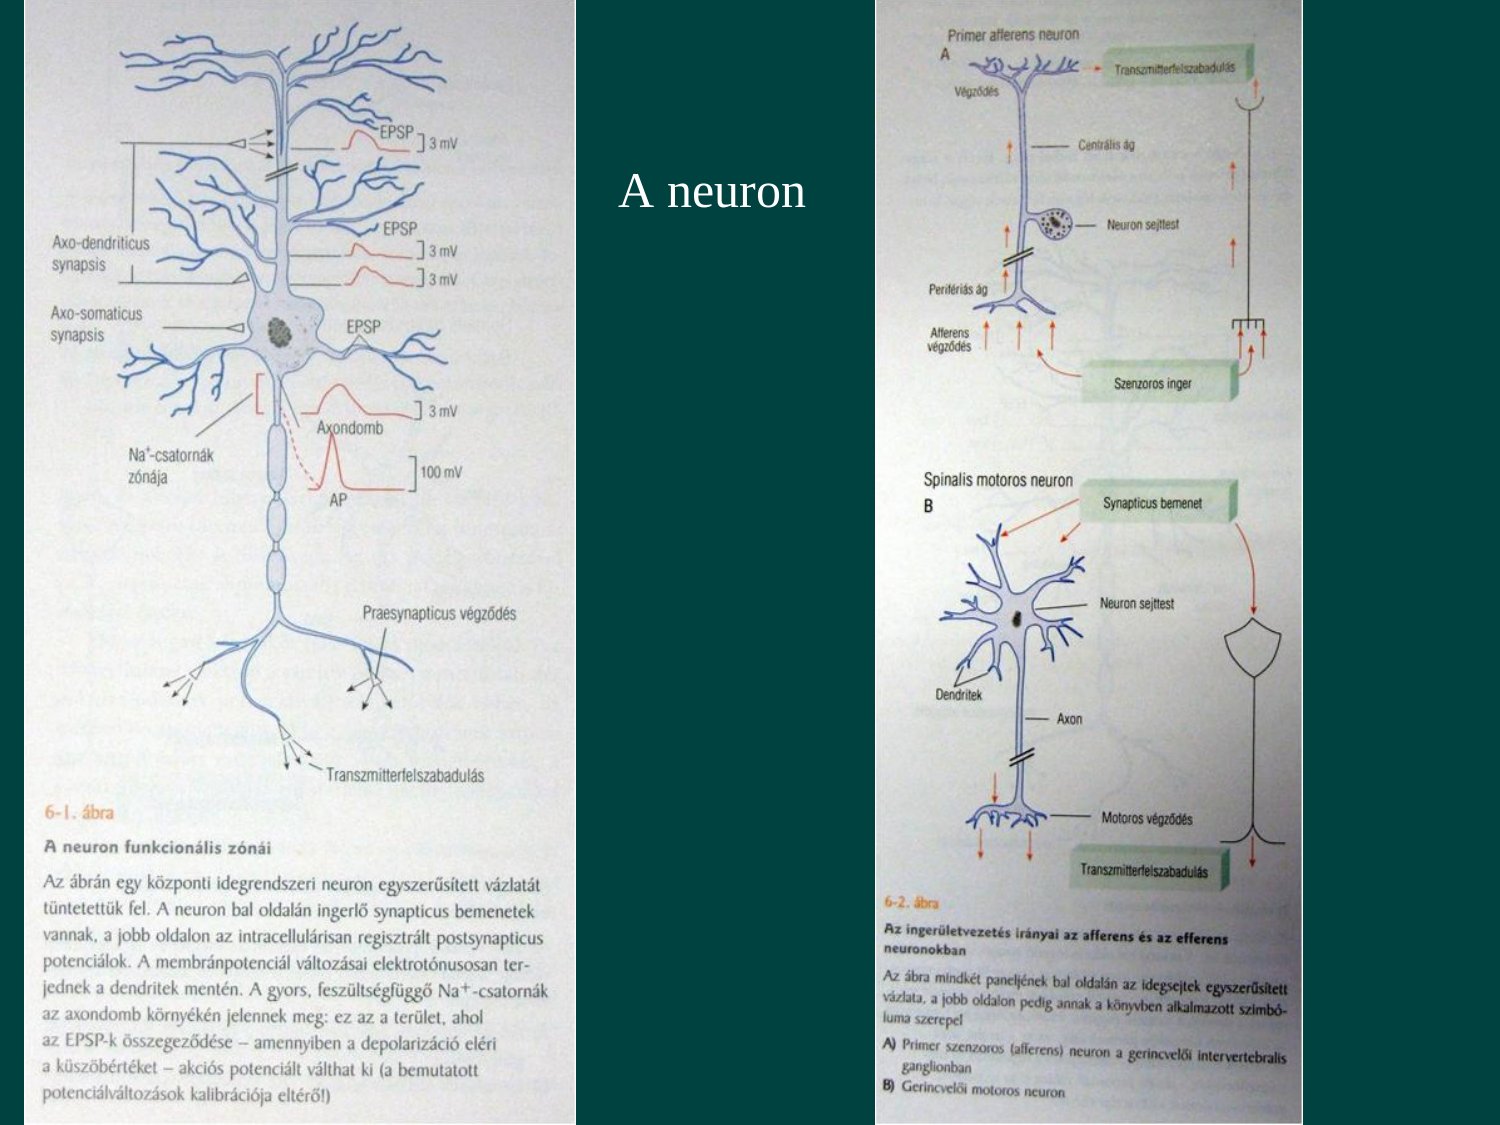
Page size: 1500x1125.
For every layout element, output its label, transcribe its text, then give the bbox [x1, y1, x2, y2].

text_box A neuron [600, 149, 826, 263]
picture [24, 0, 576, 1125]
picture [875, 0, 1303, 1125]
